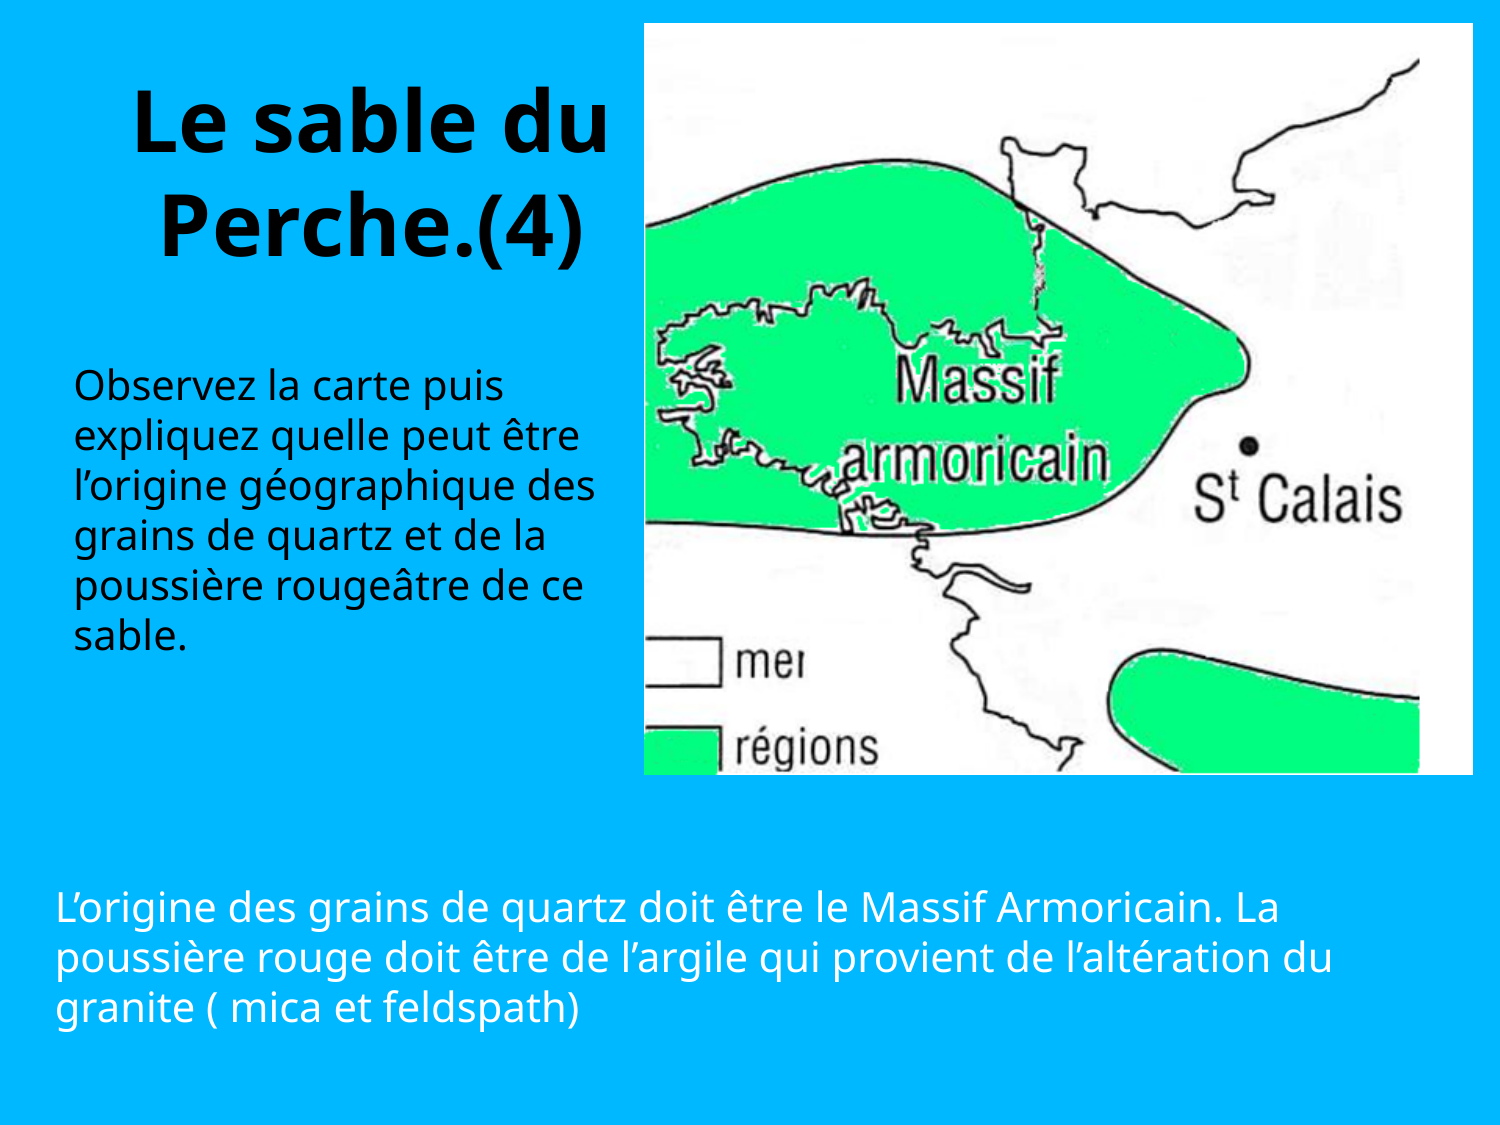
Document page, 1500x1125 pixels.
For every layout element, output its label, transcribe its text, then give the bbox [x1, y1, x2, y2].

picture [645, 24, 1472, 774]
text_box Le sable du Perche.(4) [70, 58, 644, 281]
text_box L’origine des grains de quartz doit être le Massif Armoricain. La poussière rouge doit être de l’argile qui provient de l’altération du granite ( mica et feldspath) [40, 872, 1453, 1040]
text_box Observez la carte puis expliquez quelle peut être l’origine géographique des grains de quartz et de la poussière rougeâtre de ce sable. [58, 351, 633, 667]
